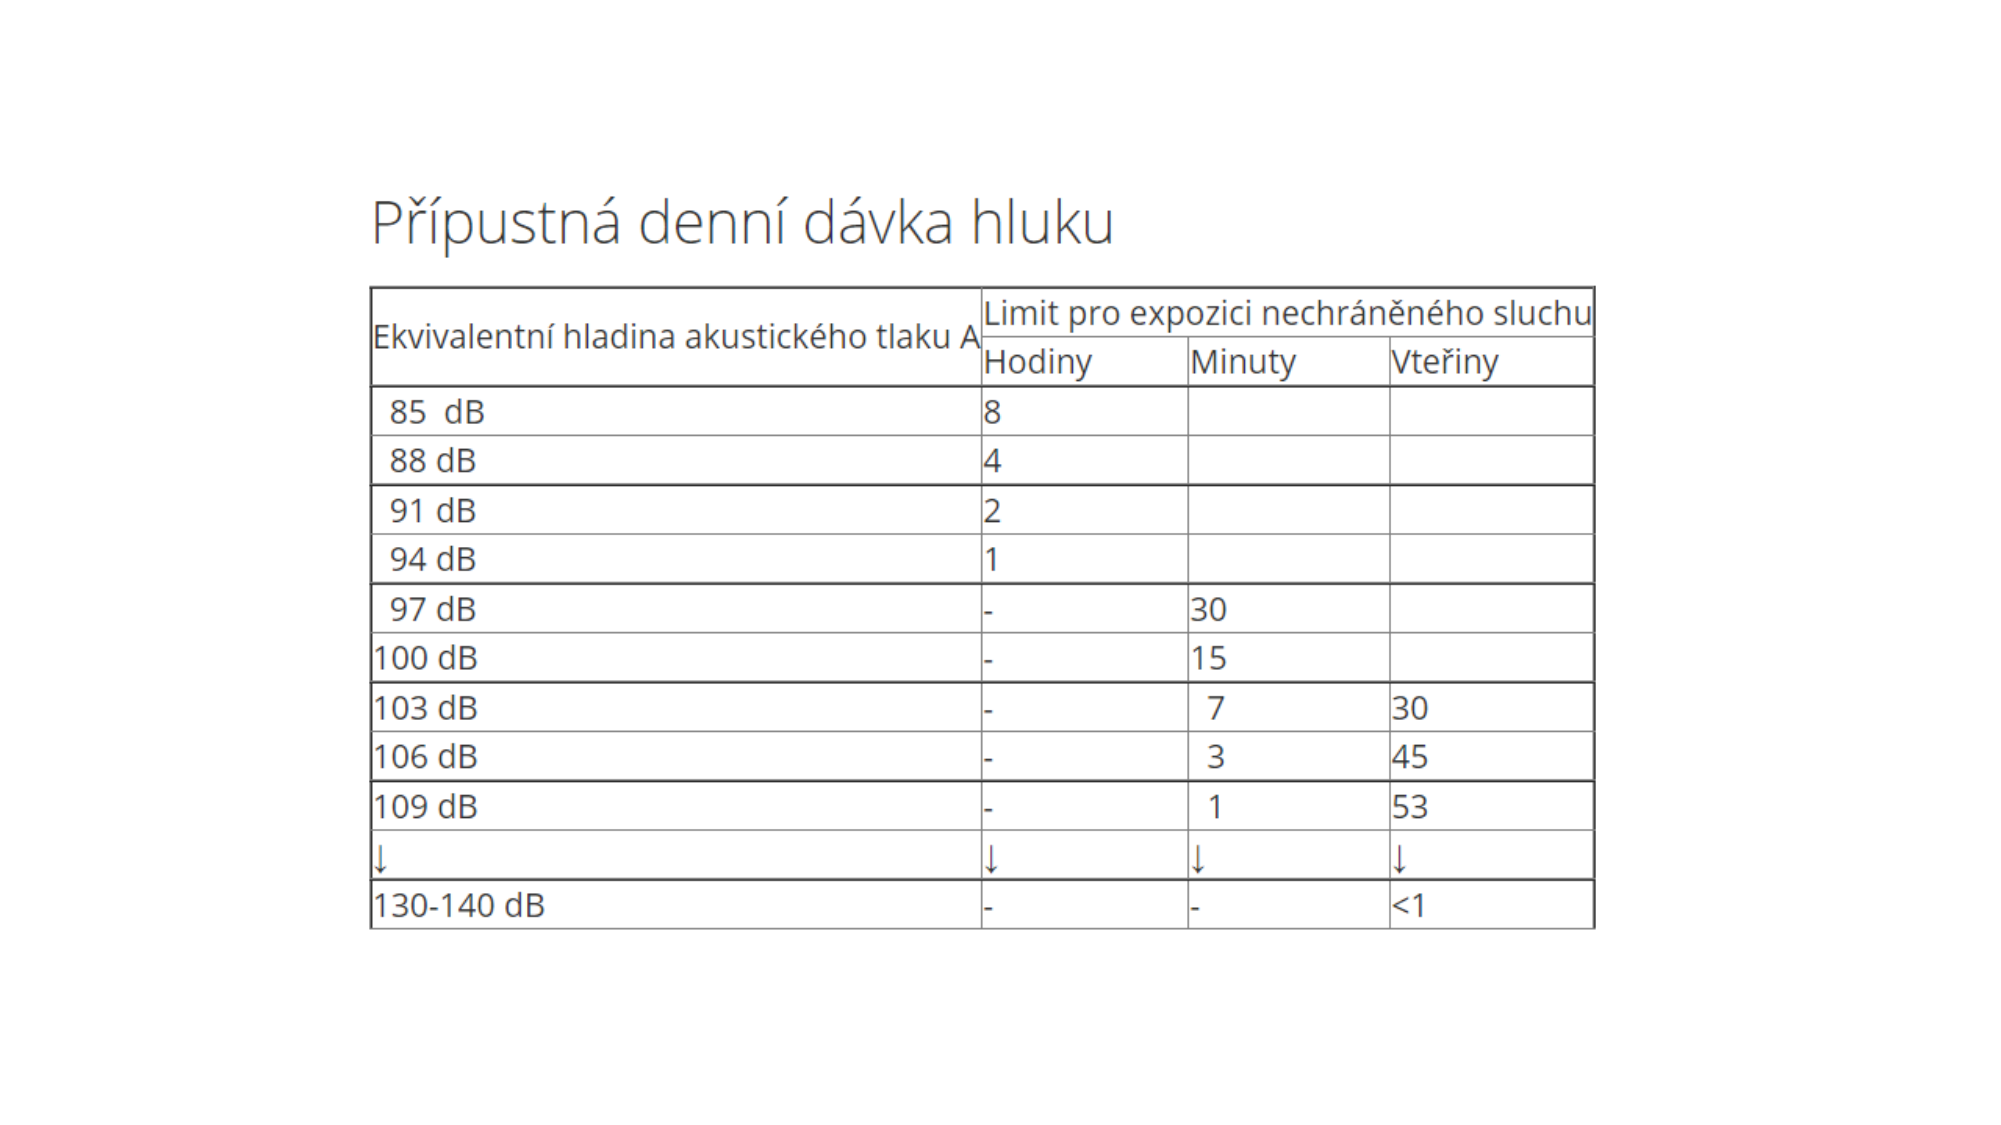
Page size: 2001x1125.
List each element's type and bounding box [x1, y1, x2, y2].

picture [343, 178, 1657, 947]
